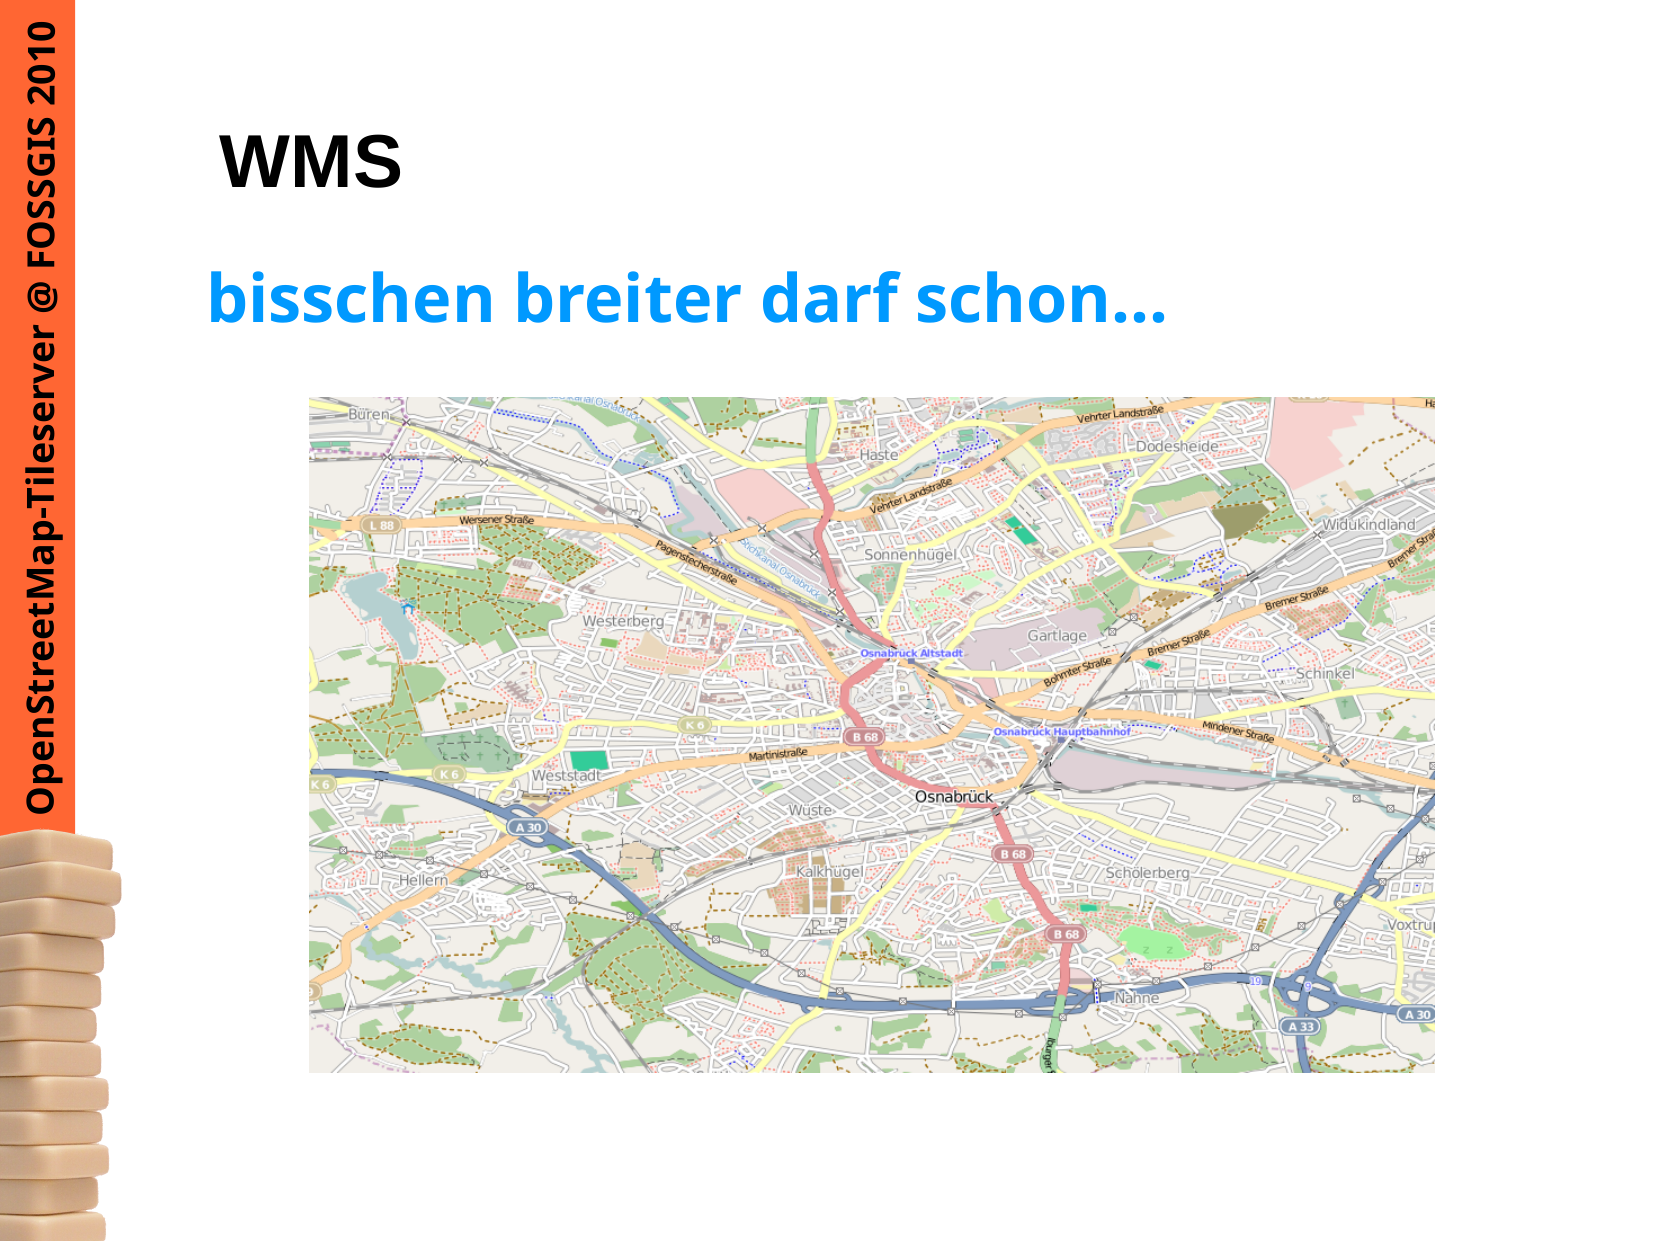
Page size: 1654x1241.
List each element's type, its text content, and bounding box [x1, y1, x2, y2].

text_box bisschen breiter darf schon... [191, 243, 1578, 447]
text_box WMS [205, 112, 1501, 212]
picture [309, 446, 1435, 1073]
picture [0, 816, 133, 1241]
